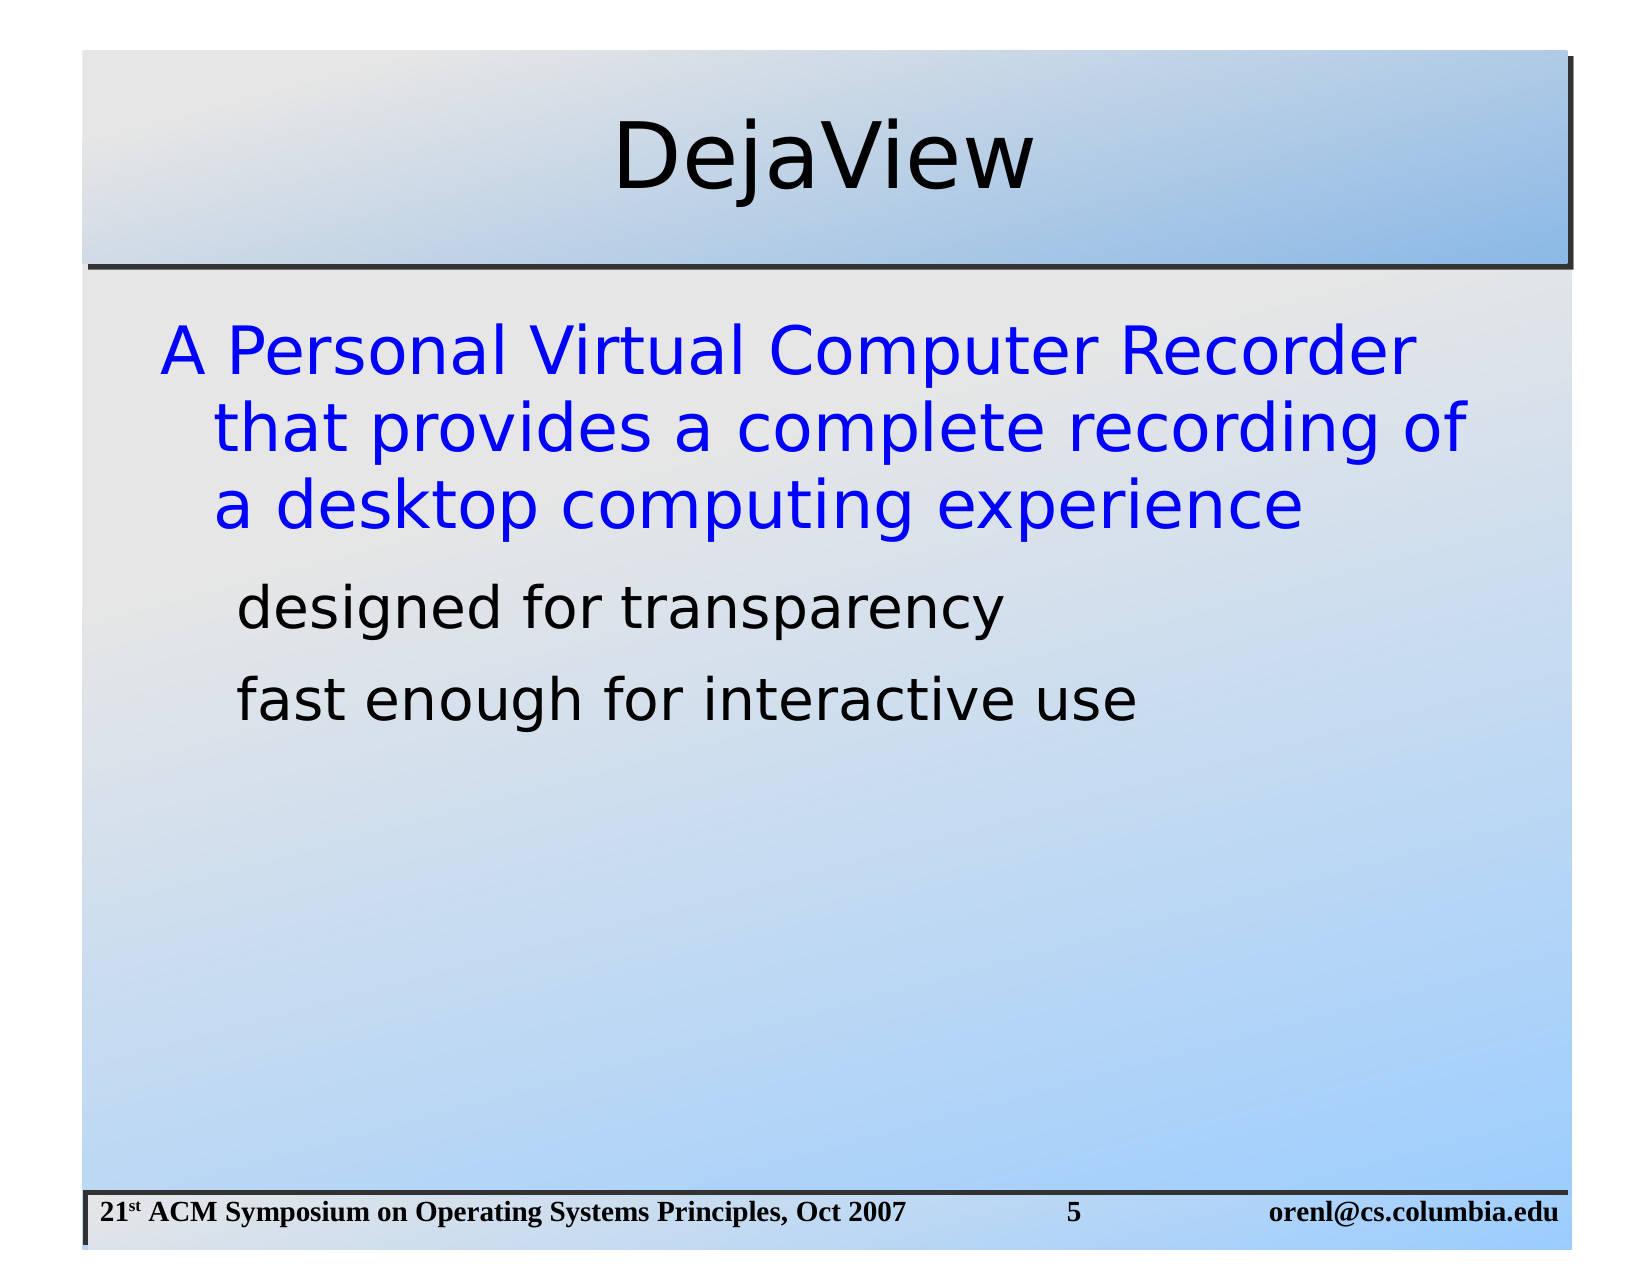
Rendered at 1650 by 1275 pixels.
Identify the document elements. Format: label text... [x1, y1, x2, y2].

list A Personal Virtual Computer Recorder that provides a complete recording of a desktop computing experience designed for transparency fast enough for interactive use [82, 298, 1568, 1140]
title DejaView [82, 50, 1568, 264]
